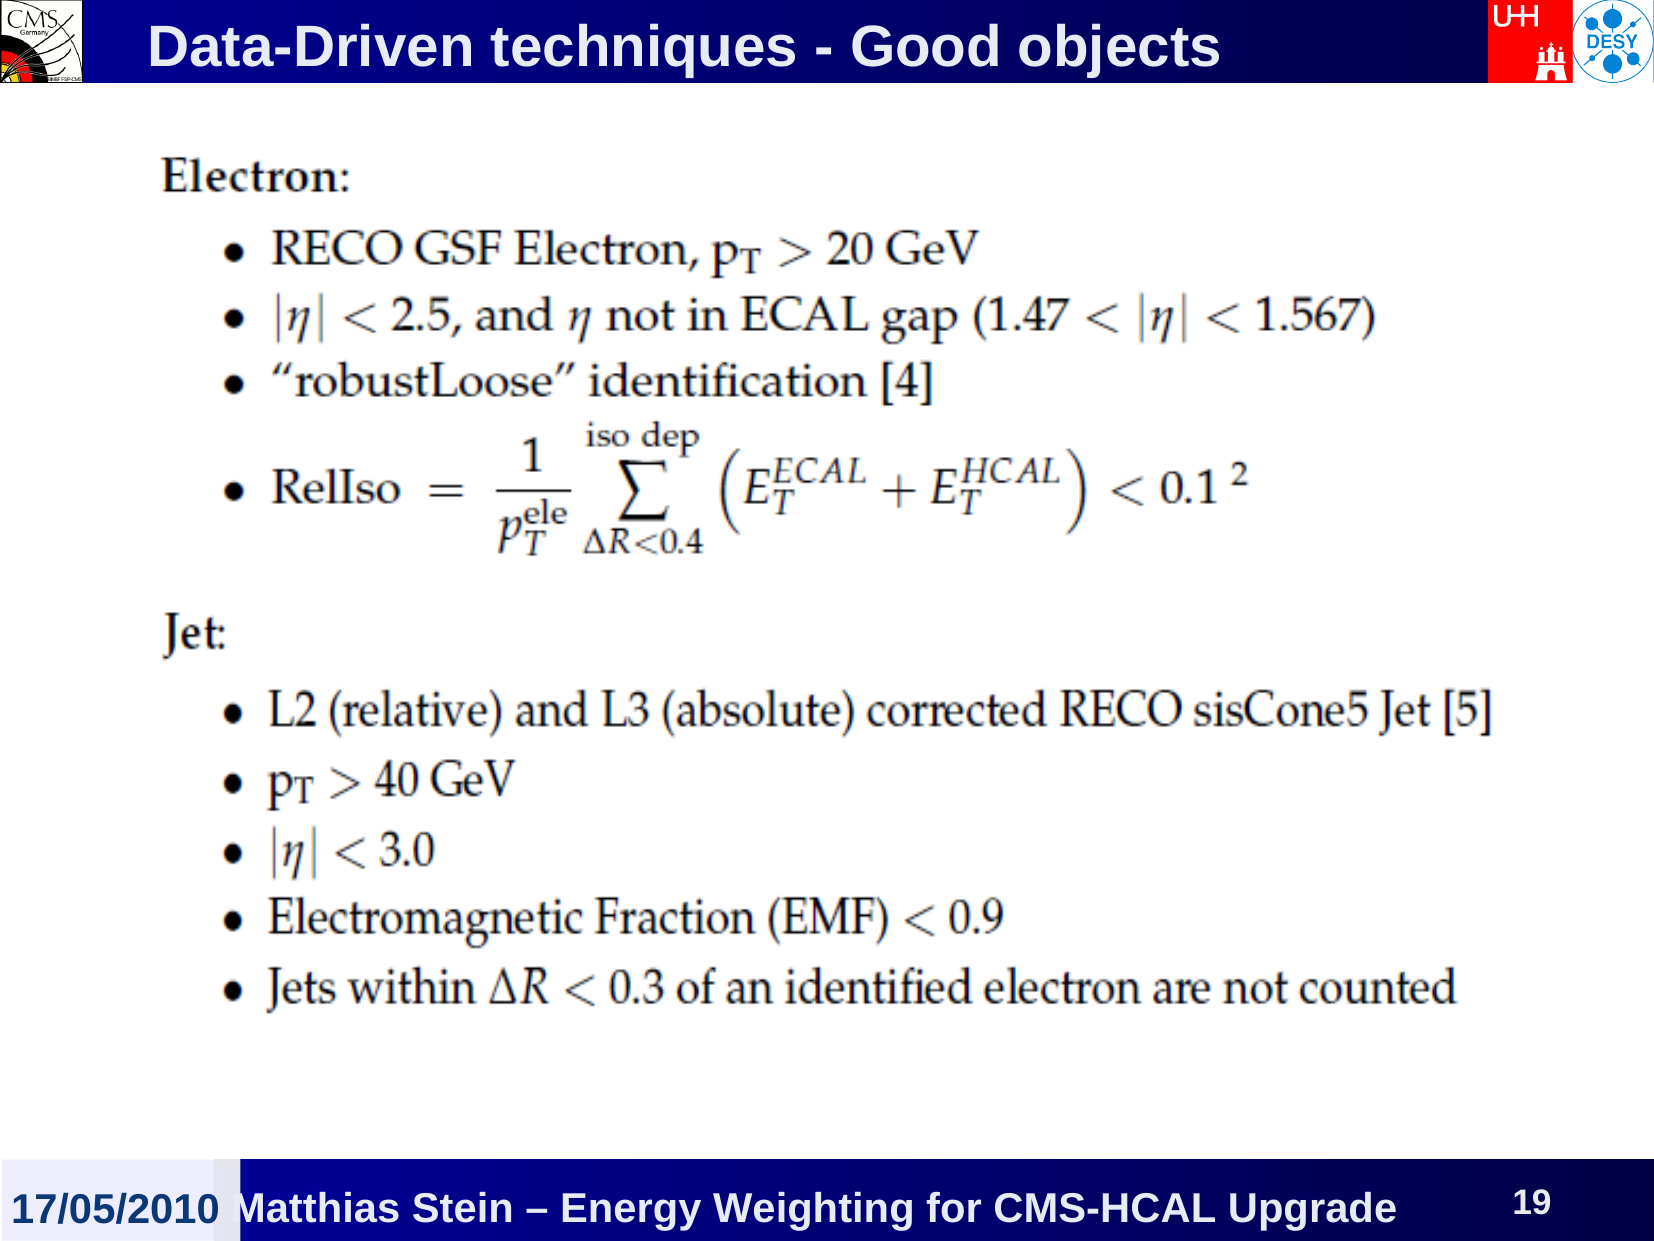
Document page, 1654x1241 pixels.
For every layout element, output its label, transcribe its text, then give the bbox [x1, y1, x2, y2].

picture [1488, 0, 1654, 83]
picture [157, 149, 1379, 563]
picture [0, 0, 83, 83]
picture [161, 599, 1501, 1051]
title Data-Driven techniques - Good objects [147, 4, 1477, 78]
